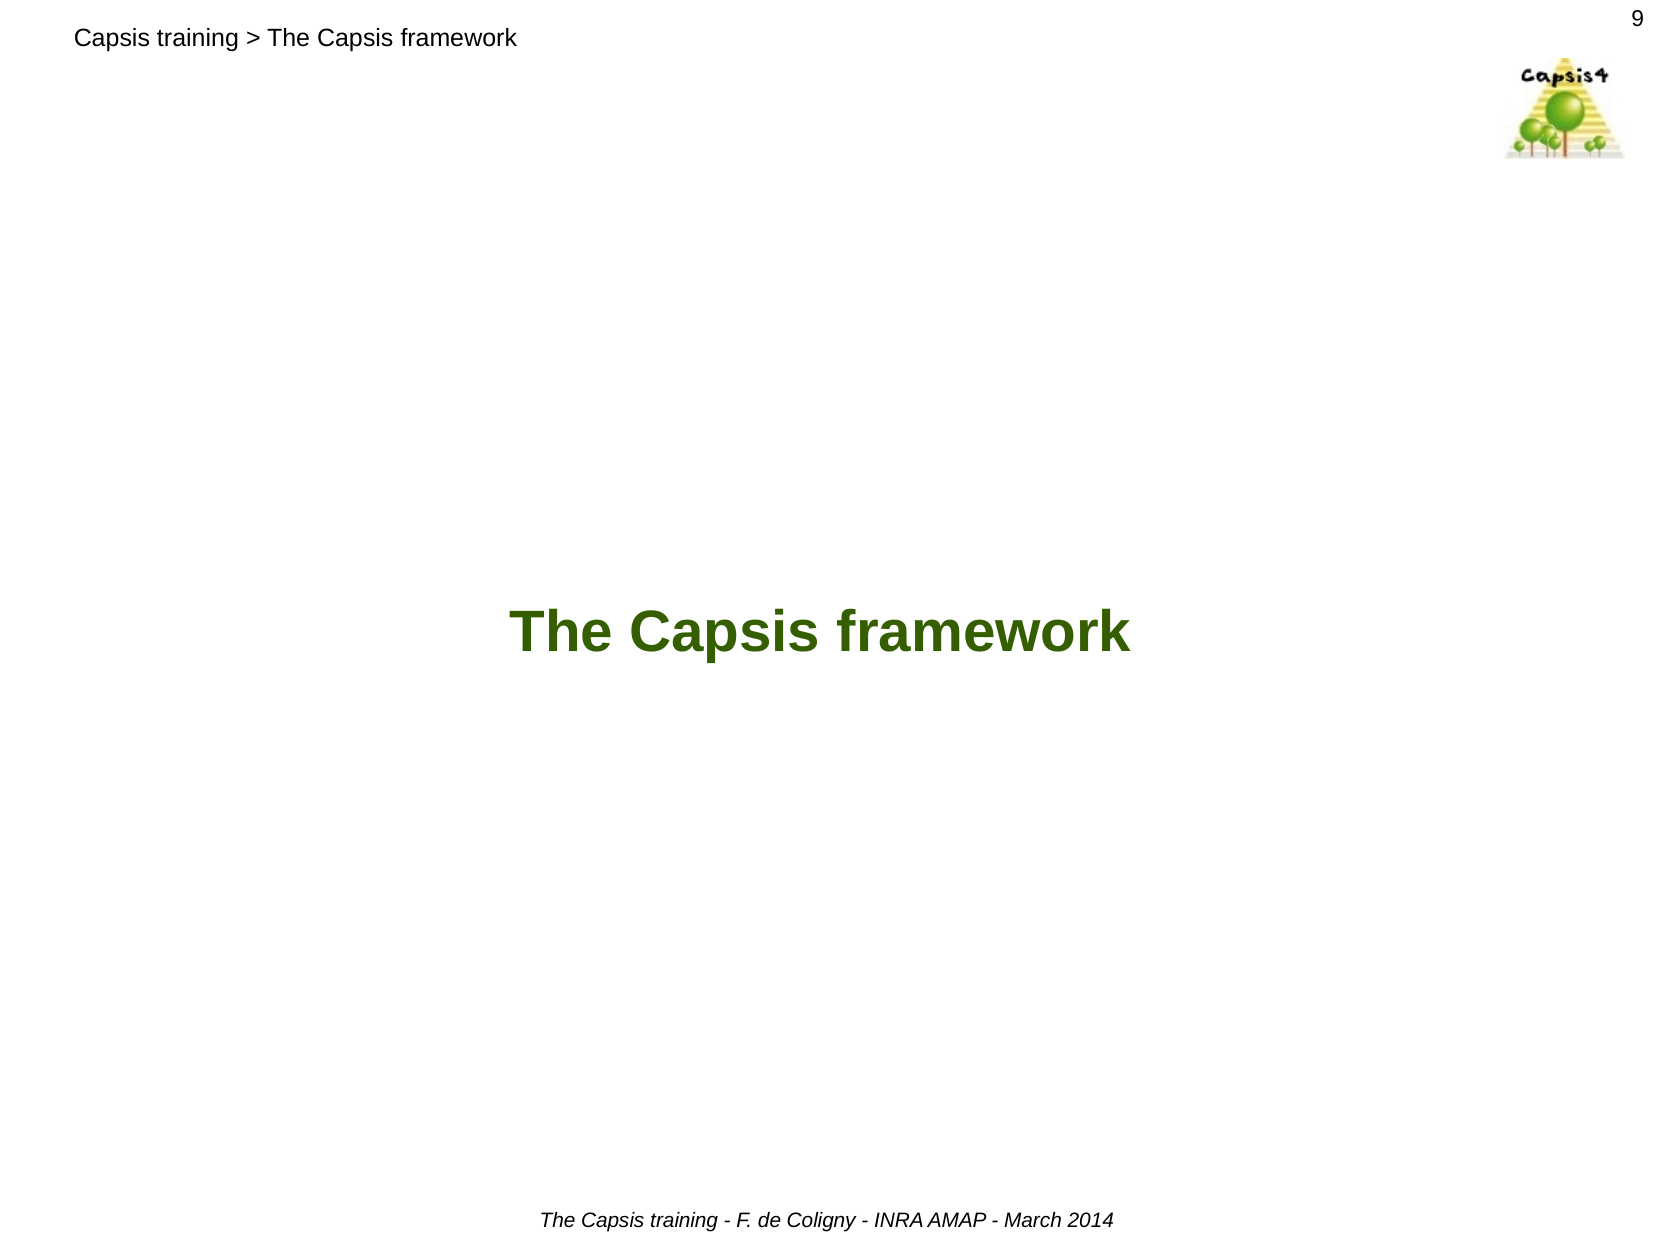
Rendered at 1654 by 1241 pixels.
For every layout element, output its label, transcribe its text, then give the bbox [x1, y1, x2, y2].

text_box Capsis training > The Capsis framework [59, 16, 1004, 60]
picture [1503, 58, 1625, 159]
text_box The Capsis training - F. de Coligny - INRA AMAP - March 2014 [0, 1201, 1654, 1241]
text_box The Capsis framework [236, 591, 1406, 672]
